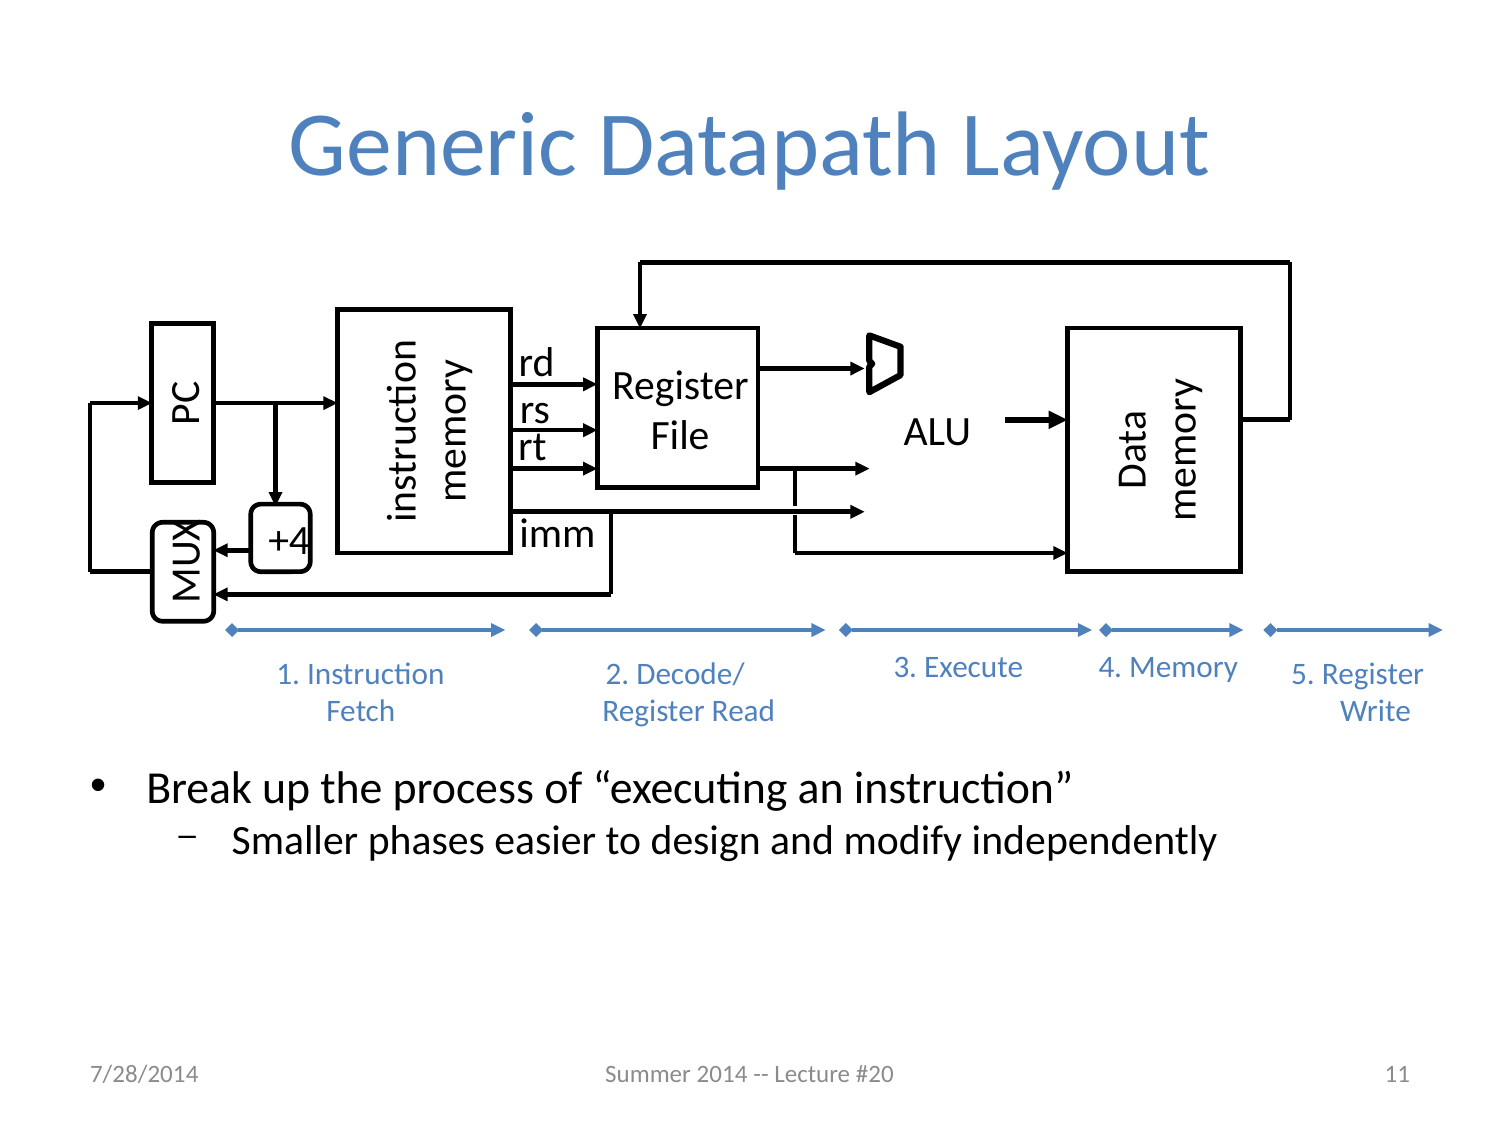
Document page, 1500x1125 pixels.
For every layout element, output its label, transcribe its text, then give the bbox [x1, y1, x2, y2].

text_box 4. Memory [1083, 639, 1254, 692]
text_box MUX [177, 522, 194, 527]
text_box Register File [597, 328, 758, 488]
title Generic Datapath Layout [75, 45, 1425, 233]
text_box rs [505, 393, 565, 440]
text_box MUX [152, 522, 214, 622]
text_box imm [504, 498, 611, 563]
text_box 1. Instruction Fetch [261, 645, 460, 736]
slide_number <number> [1074, 1042, 1425, 1103]
list Break up the process of “executing an instruction” Smaller phases easier to design and modify independently [75, 750, 1425, 1065]
text_box 2. Decode/ Register Read [525, 645, 826, 736]
footer Summer 2014 -- Lecture #20 [512, 1042, 988, 1103]
text_box Data memory [1067, 328, 1241, 572]
text_box rd [503, 327, 570, 393]
text_box 5. Register Write [1276, 645, 1440, 736]
text_box 3. Execute [878, 639, 1039, 692]
text_box PC [151, 323, 214, 483]
slide_number 7/28/2014 [75, 1042, 425, 1103]
text_box +4 [250, 504, 311, 572]
text_box instruction memory [337, 309, 511, 553]
text_box ALU [869, 335, 901, 393]
text_box rt [503, 411, 562, 477]
